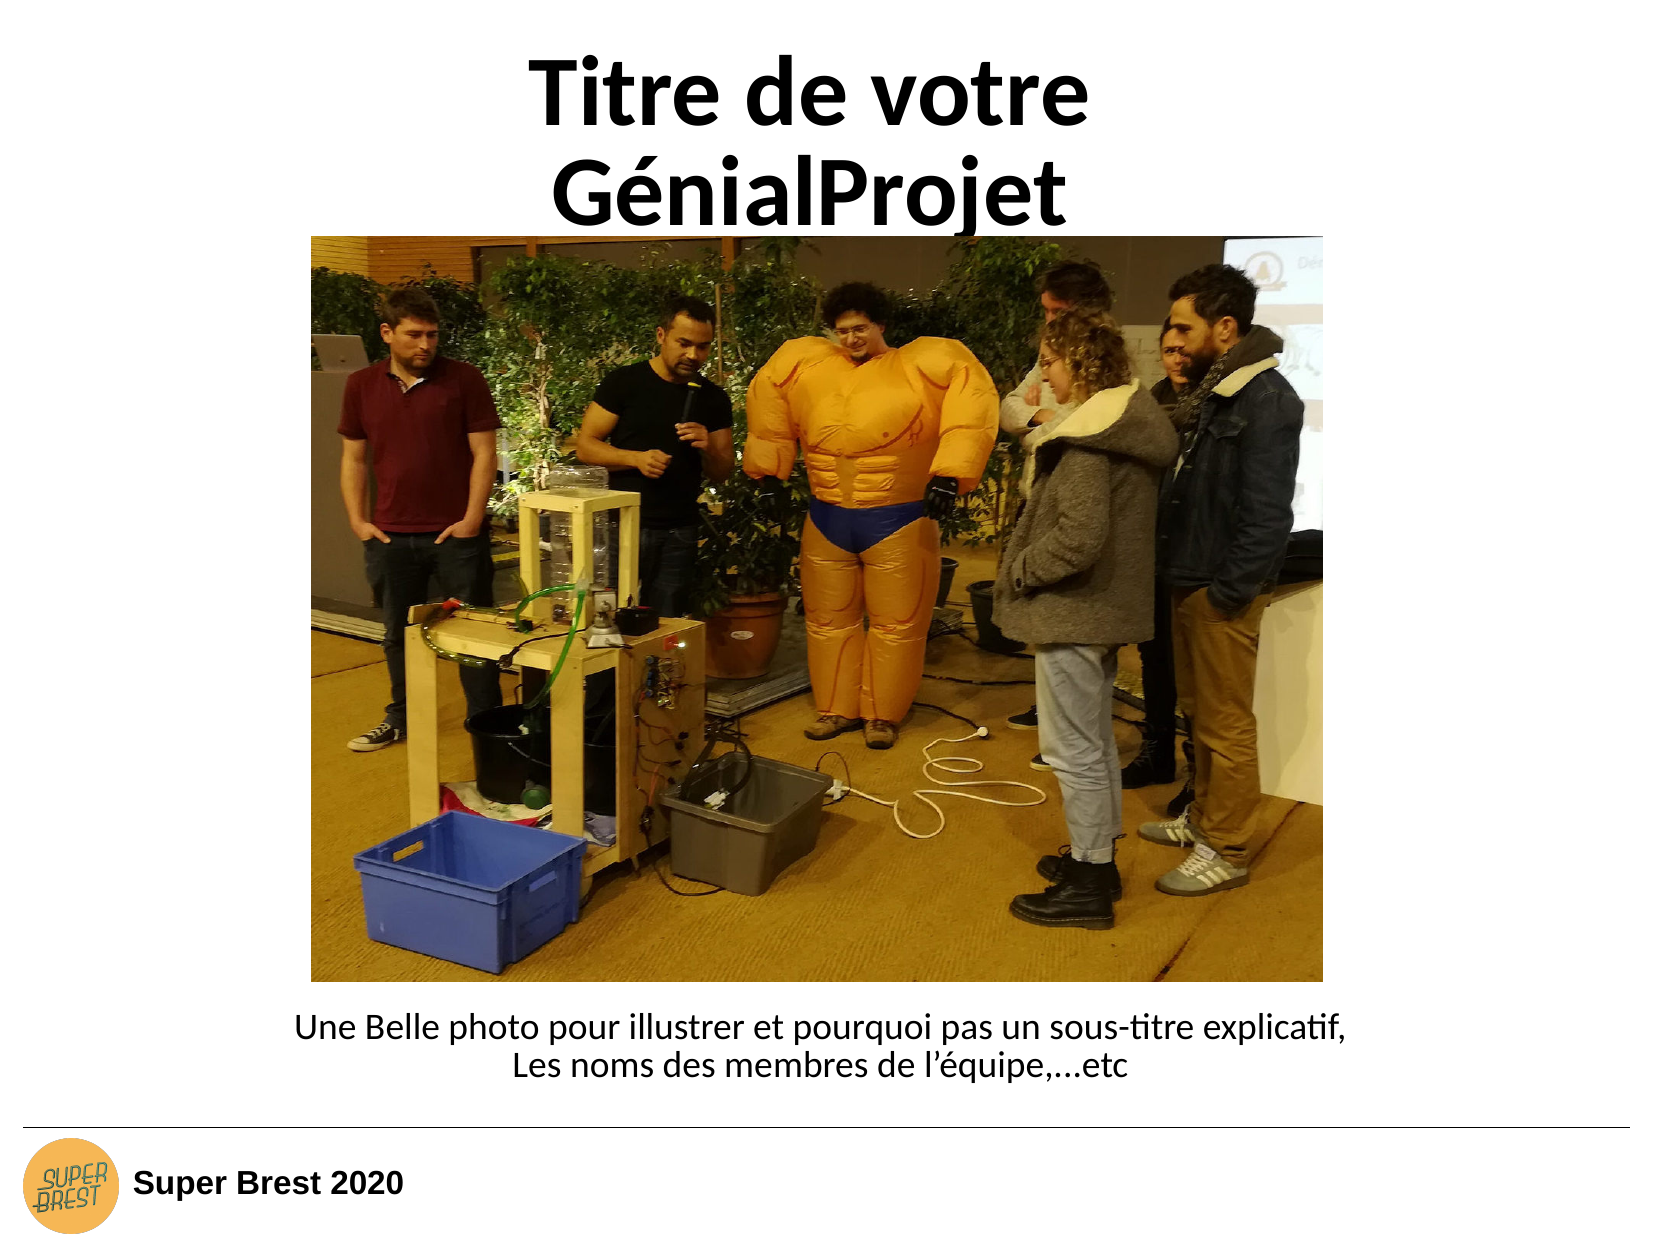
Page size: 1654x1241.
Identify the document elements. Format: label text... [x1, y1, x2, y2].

text_box Une Belle photo pour illustrer et pourquoi pas un sous-titre explicatif, Les noms des membres de l’équipe,...etc [200, 1003, 1441, 1103]
picture [311, 236, 1323, 982]
text_box Super Brest 2020 [119, 1157, 1040, 1210]
title Titre de votre GénialProjet [295, 47, 1347, 255]
picture [23, 1138, 119, 1234]
